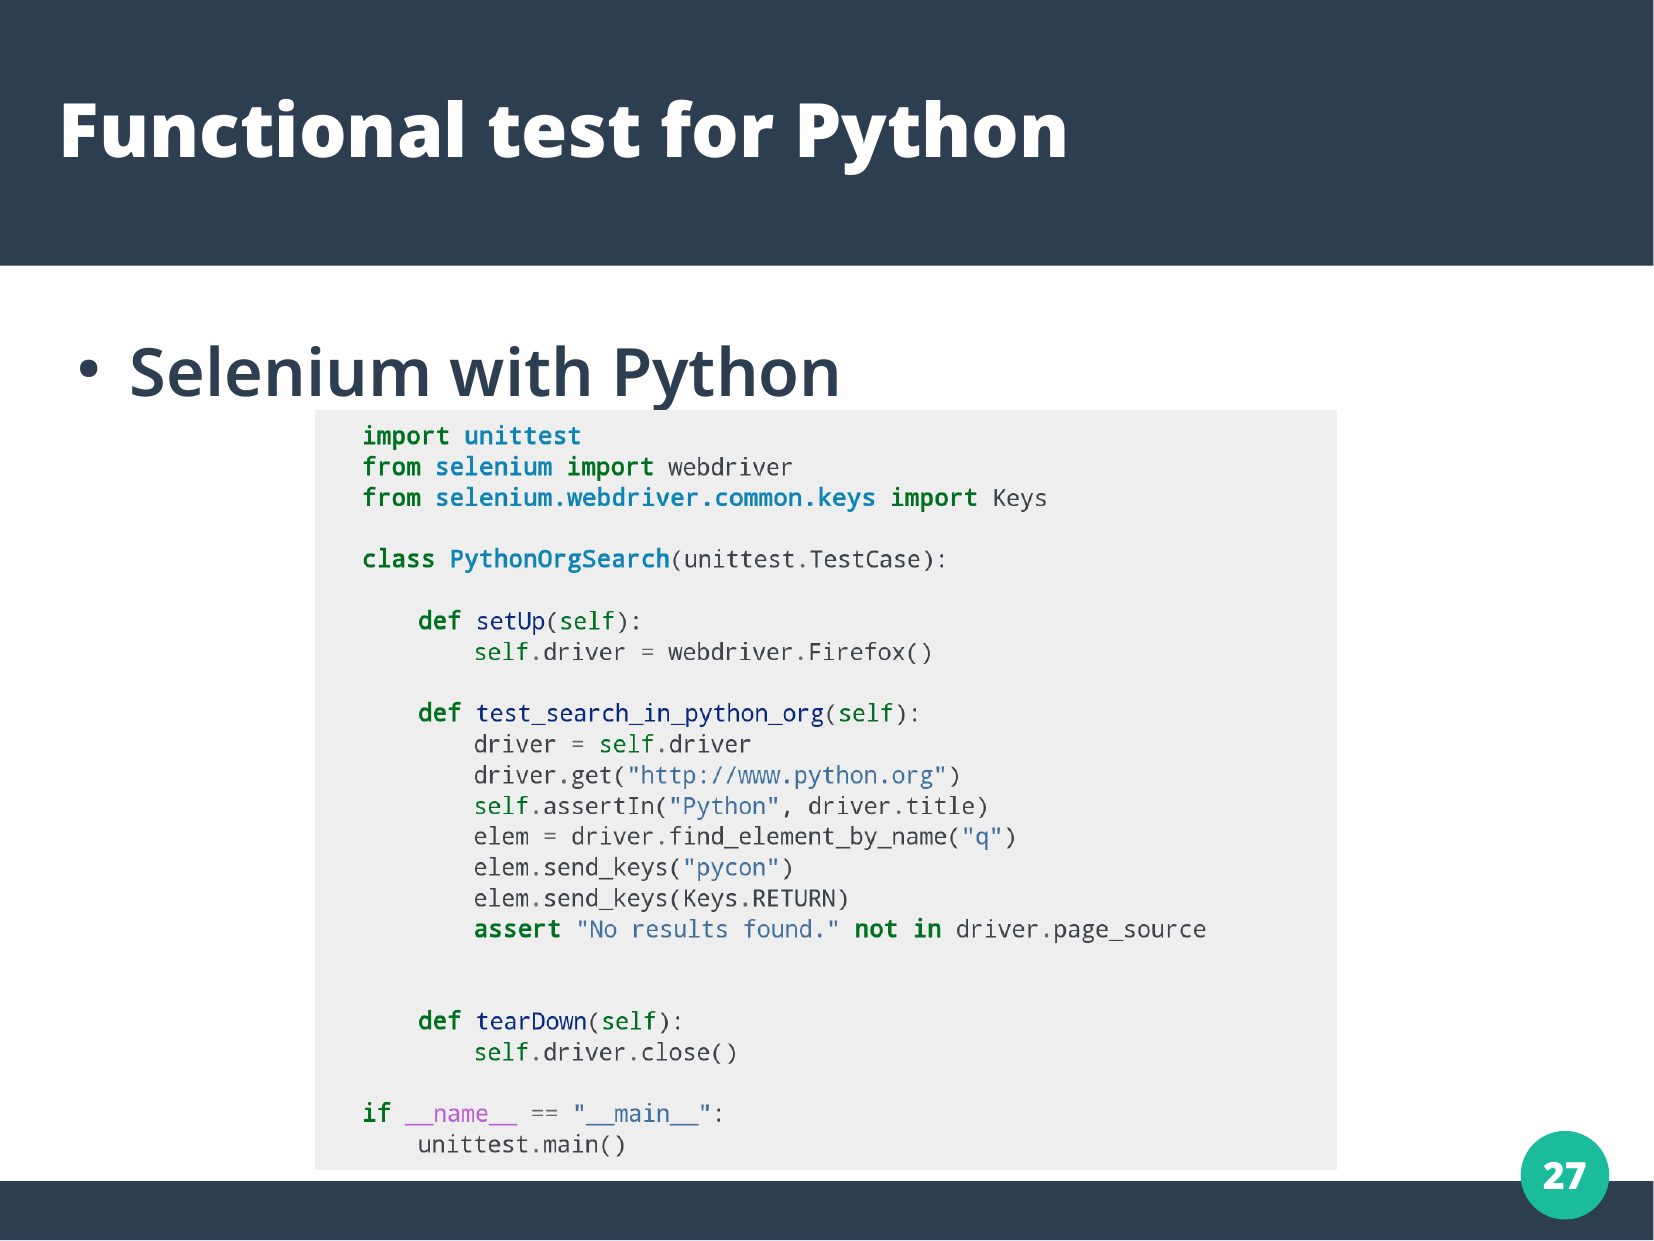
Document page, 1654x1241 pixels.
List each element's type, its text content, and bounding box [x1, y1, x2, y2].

list Selenium with Python [59, 324, 1595, 1152]
picture [315, 410, 1337, 1171]
title Functional test for Python [59, 49, 1595, 207]
